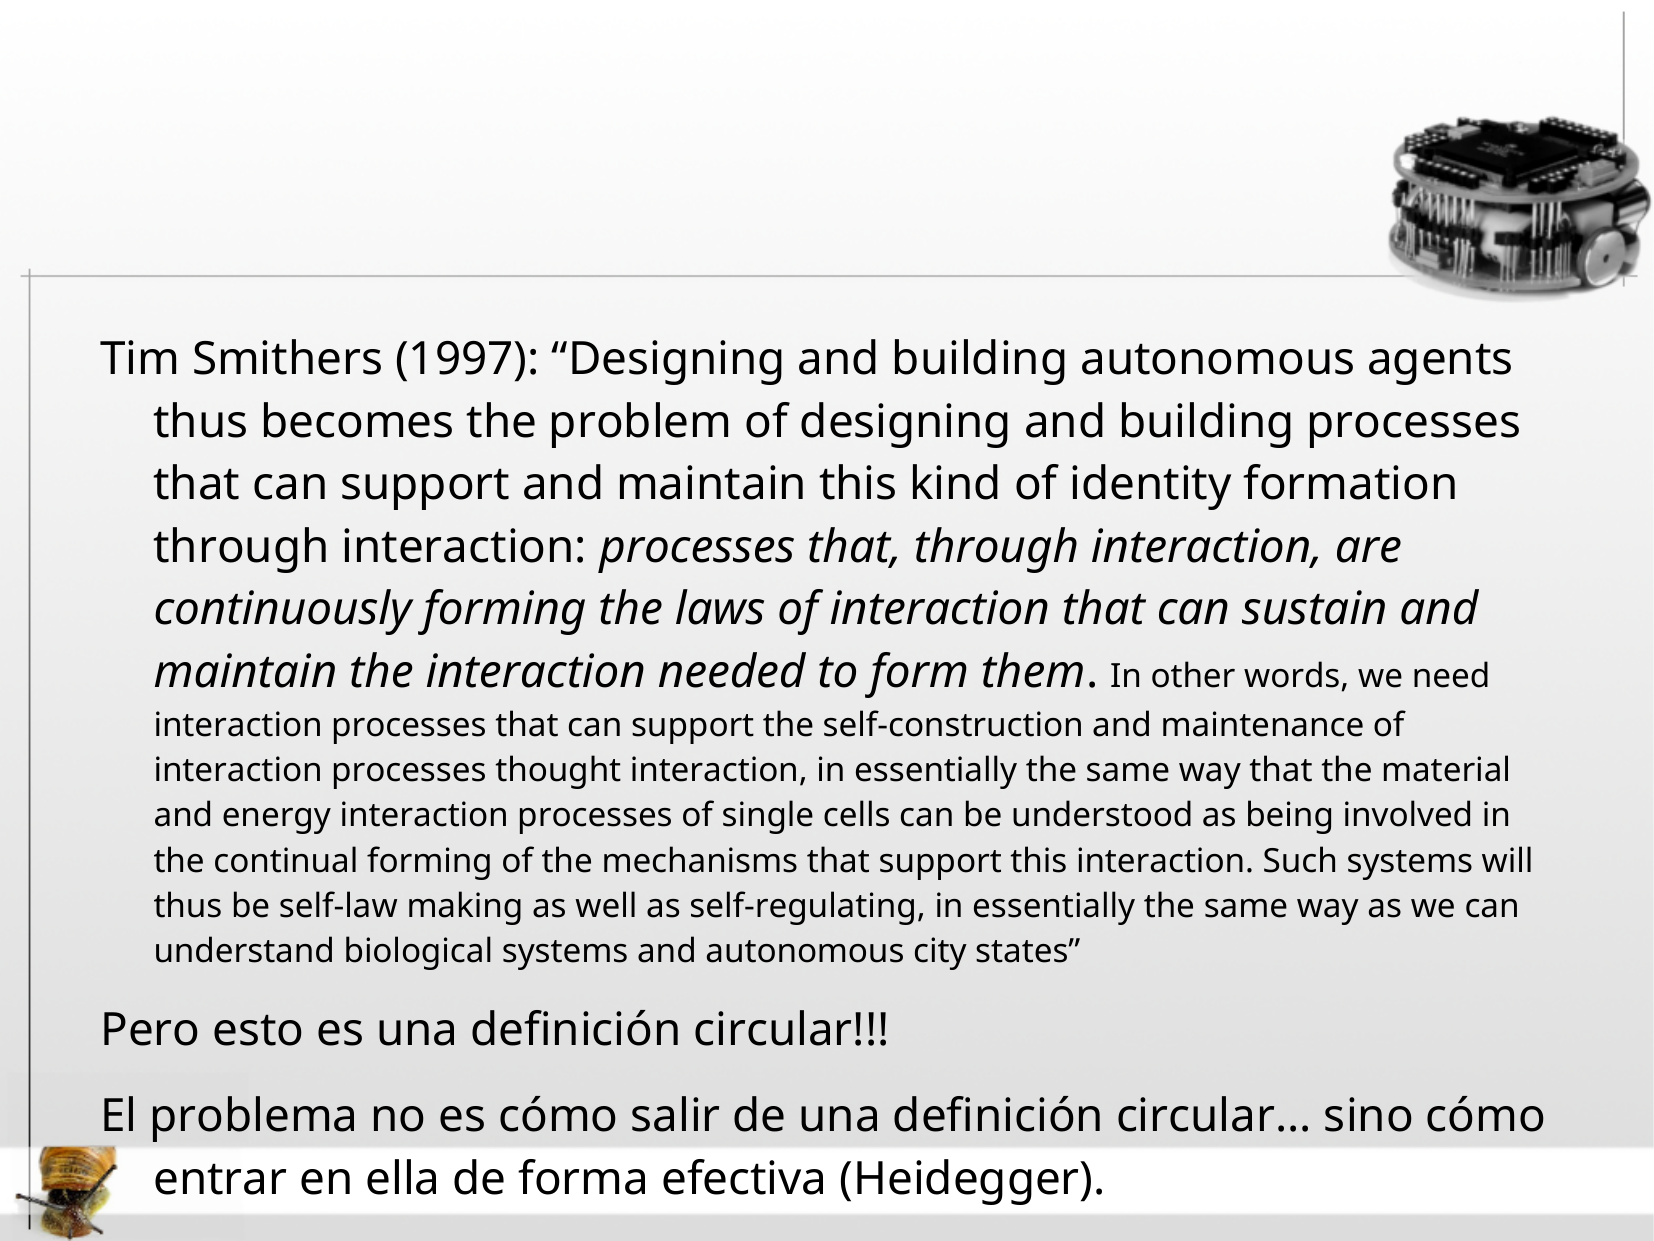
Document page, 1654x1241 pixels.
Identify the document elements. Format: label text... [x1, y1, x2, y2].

picture [0, 0, 1654, 1241]
list Tim Smithers (1997): “Designing and building autonomous agents thus becomes the problem of designing and building processes that can support and maintain this kind of identity formation through interaction: processes that, through interaction, are continuously forming the laws of interaction that can sustain and maintain the interaction needed to form them. In other words, we need interaction processes that can support the self-construction and maintenance of interaction processes thought interaction, in essentially the same way that the material and energy interaction processes of single cells can be understood as being involved in the continual forming of the mechanisms that support this interaction. Such systems will thus be self-law making as well as self-regulating, in essentially the same way as we can understand biological systems and autonomous city states” Pero esto es una definición circular!!! El problema no es cómo salir de una definición circular... sino cómo entrar en ella de forma efectiva (Heidegger). [82, 325, 1571, 1130]
